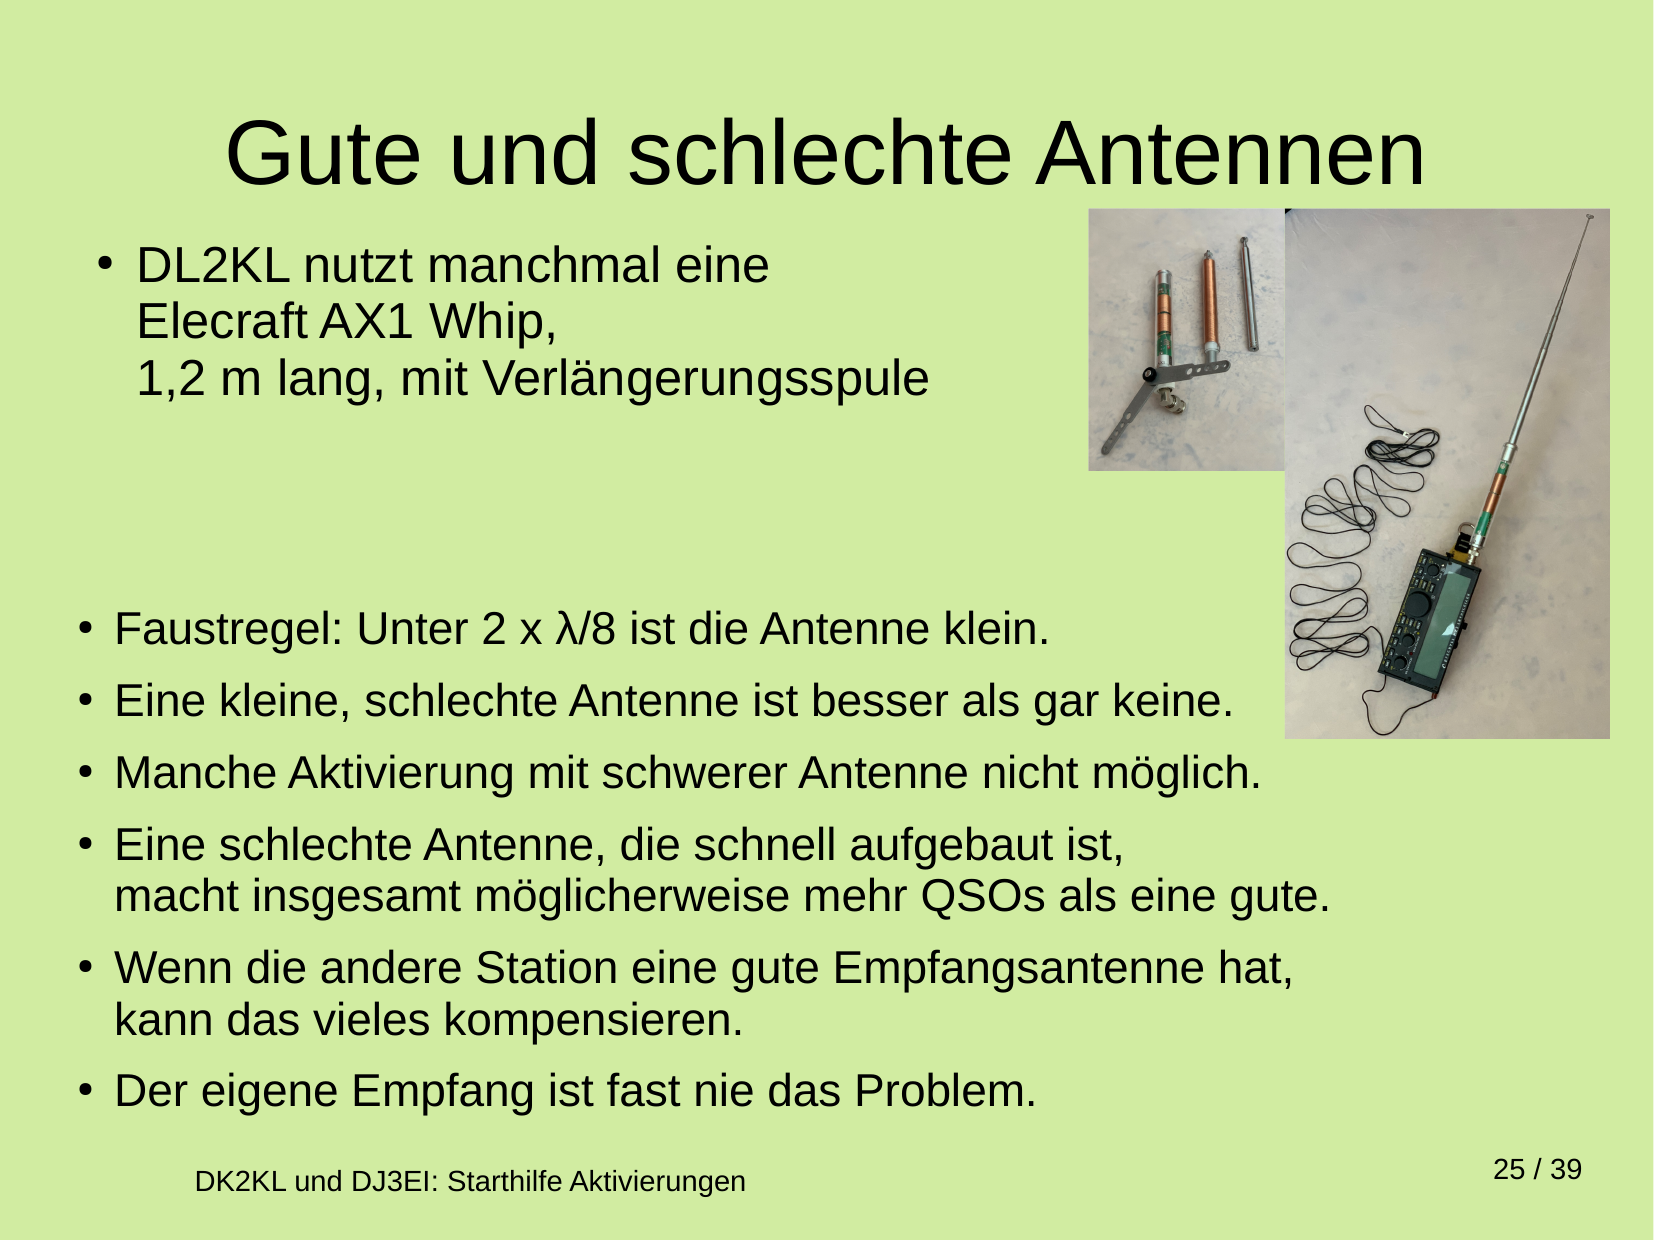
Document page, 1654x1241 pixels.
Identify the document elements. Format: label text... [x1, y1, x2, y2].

list Faustregel: Unter 2 x λ/8 ist die Antenne klein. Eine kleine, schlechte Antenne ist besser als gar keine. Manche Aktivierung mit schwerer Antenne nicht möglich. Eine schlechte Antenne, die schnell aufgebaut ist, macht insgesamt möglicherweise mehr QSOs als eine gute. Wenn die andere Station eine gute Empfangsantenne hat, kann das vieles kompensieren. Der eigene Empfang ist fast nie das Problem. [65, 530, 1589, 1121]
title Gute und schlechte Antennen [82, 49, 1571, 257]
list DL2KL nutzt manchmal eine Elecraft AX1 Whip, 1,2 m lang, mit Verlängerungsspule [82, 236, 996, 446]
picture [1087, 208, 1610, 739]
